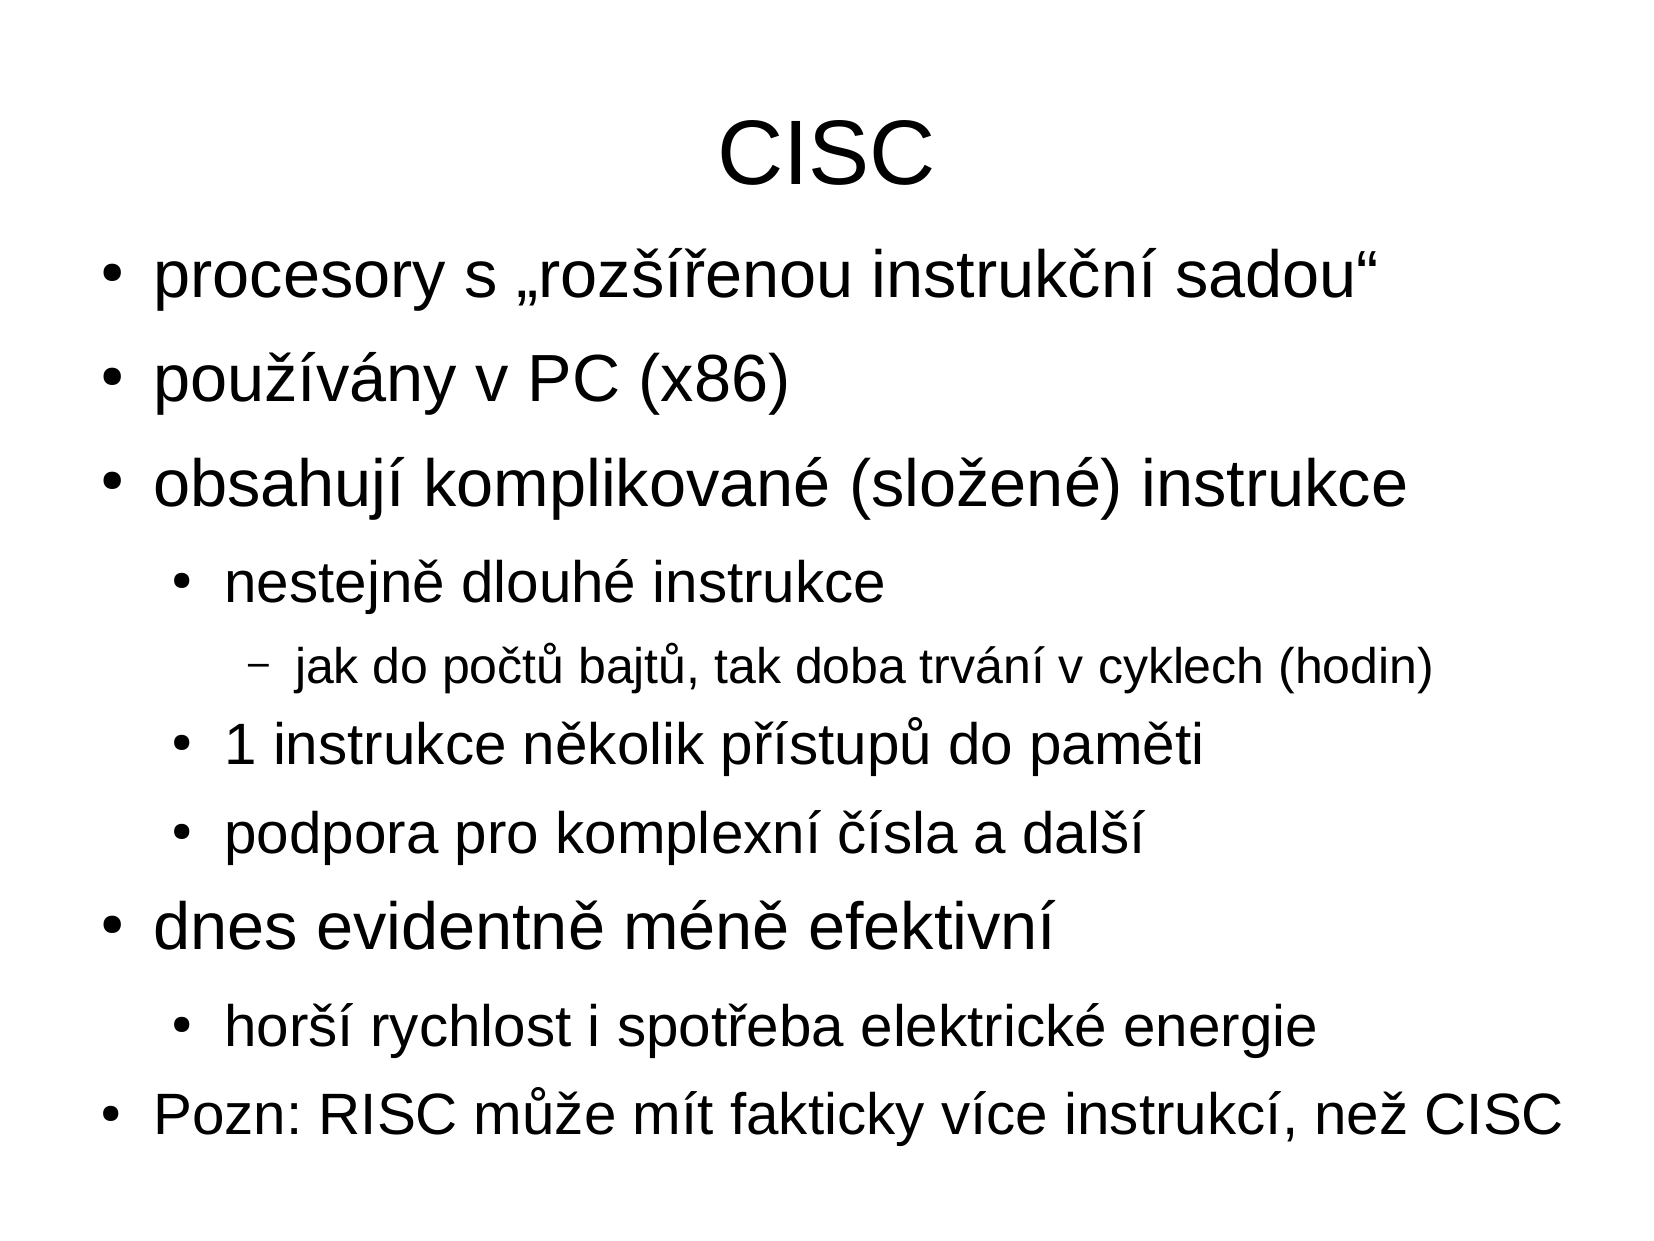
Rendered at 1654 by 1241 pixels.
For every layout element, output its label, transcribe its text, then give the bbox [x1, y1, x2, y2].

title CISC [82, 56, 1571, 237]
list procesory s „rozšířenou instrukční sadou“ používány v PC (x86) obsahují komplikované (složené) instrukce nestejně dlouhé instrukce jak do počtů bajtů, tak doba trvání v cyklech (hodin) 1 instrukce několik přístupů do paměti podpora pro komplexní čísla a další dnes evidentně méně efektivní horší rychlost i spotřeba elektrické energie Pozn: RISC může mít fakticky více instrukcí, než CISC [82, 237, 1571, 1147]
